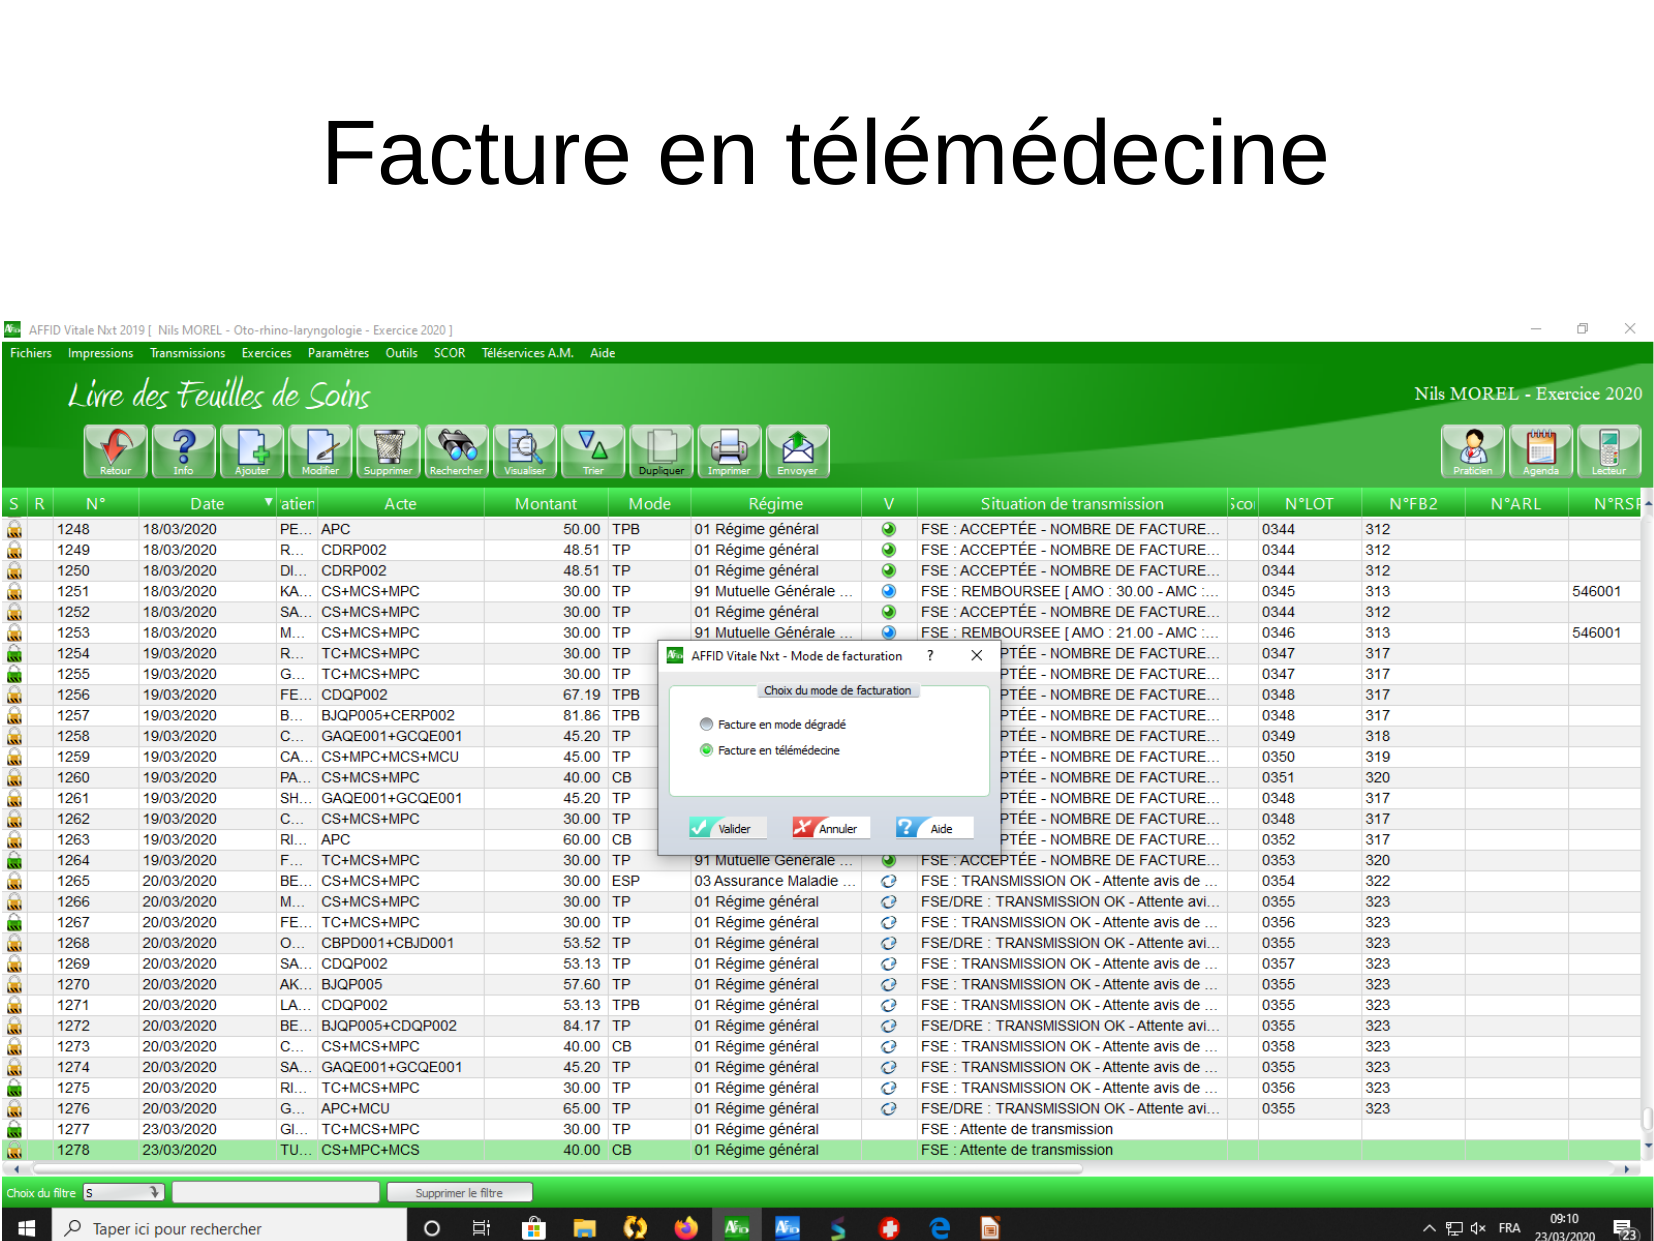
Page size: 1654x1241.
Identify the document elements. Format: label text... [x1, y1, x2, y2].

title Facture en télémédecine [82, 49, 1571, 257]
picture [2, 318, 1654, 1241]
